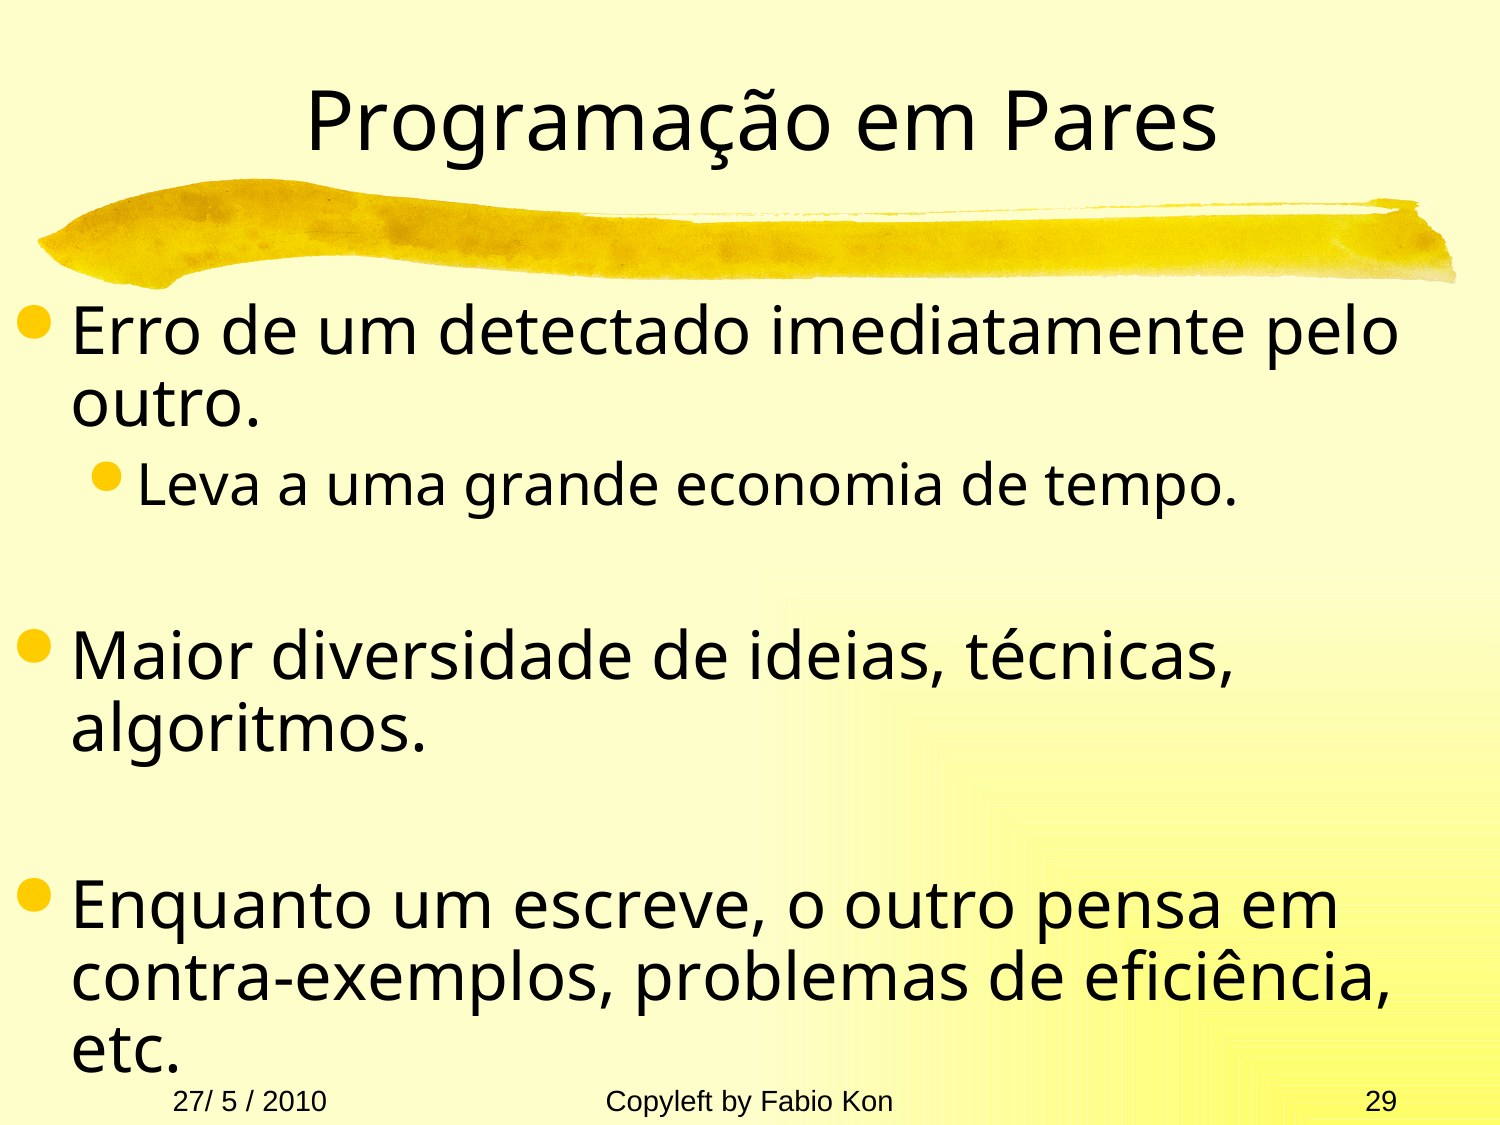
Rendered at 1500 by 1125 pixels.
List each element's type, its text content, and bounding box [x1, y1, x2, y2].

title Programação em Pares [125, 12, 1401, 175]
picture [24, 174, 1463, 289]
list Erro de um detectado imediatamente pelo outro. Leva a uma grande economia de tempo. Maior diversidade de ideias, técnicas, algoritmos. Enquanto um escreve, o outro pensa em contra-exemplos, problemas de eficiência, etc. [0, 289, 1500, 1031]
